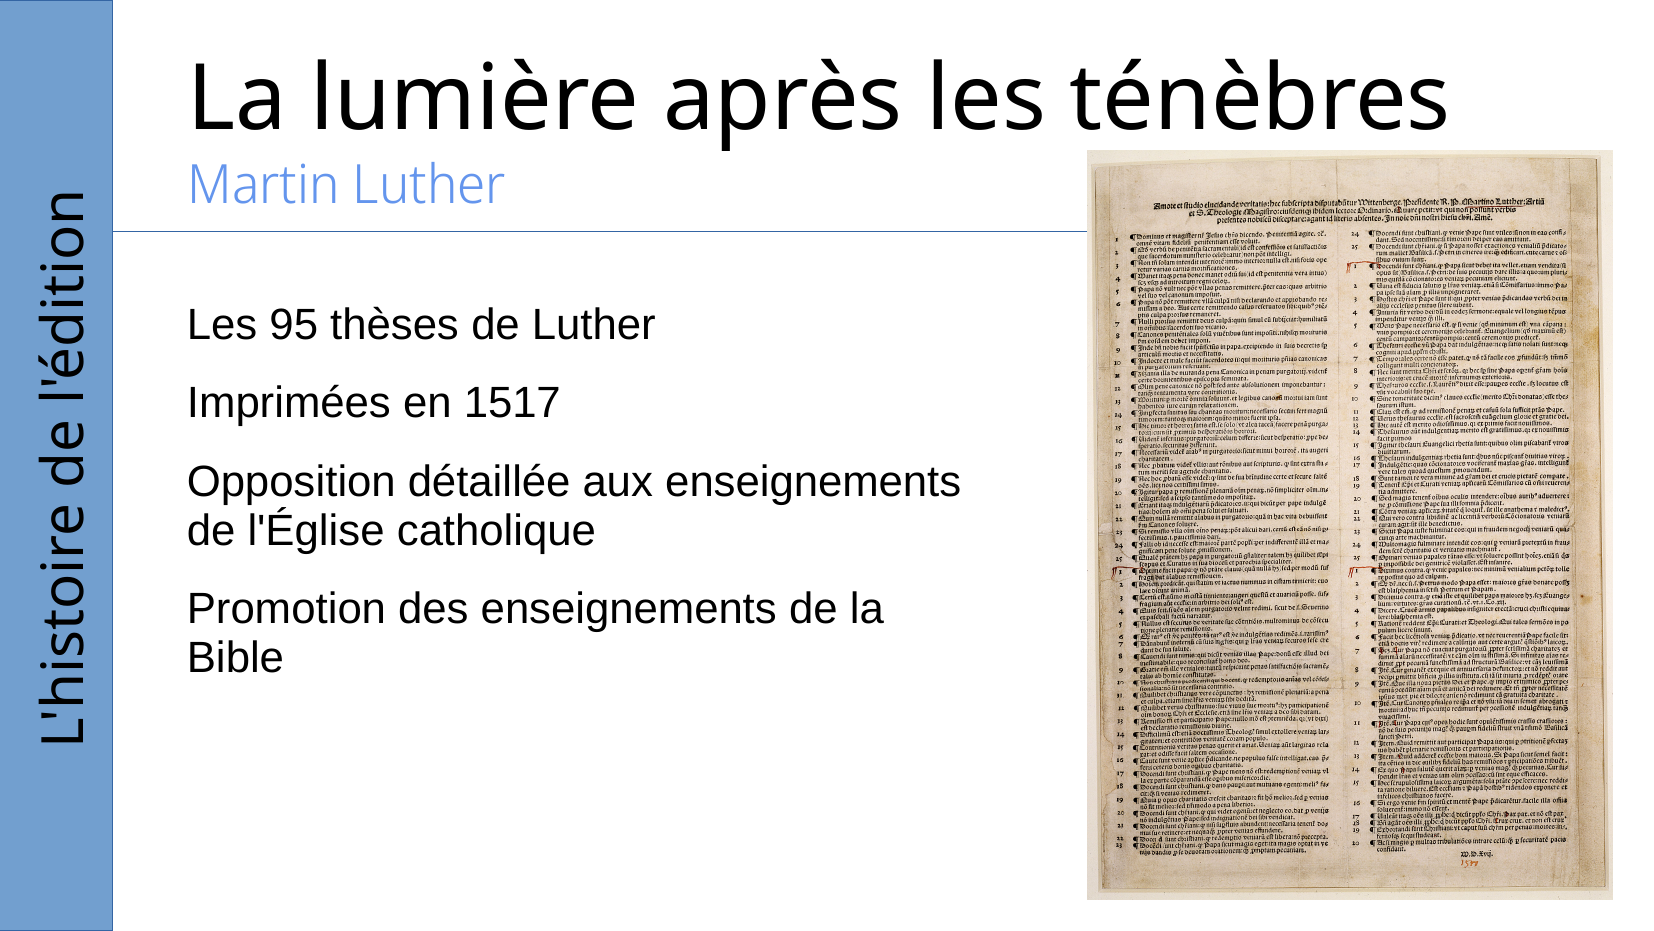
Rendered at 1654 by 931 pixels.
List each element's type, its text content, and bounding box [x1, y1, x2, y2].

text_box L'histoire de l'édition [13, 37, 105, 901]
title Martin Luther [187, 125, 1571, 231]
text_box [0, 0, 113, 931]
title Martin Luther [187, 232, 1087, 239]
picture [1087, 150, 1613, 901]
text_box Les 95 thèses de Luther Imprimées en 1517 Opposition détaillée aux enseignements de l'Église catholique Promotion des enseignements de la Bible [186, 300, 976, 805]
title La lumière après les ténèbres [187, 33, 1571, 125]
